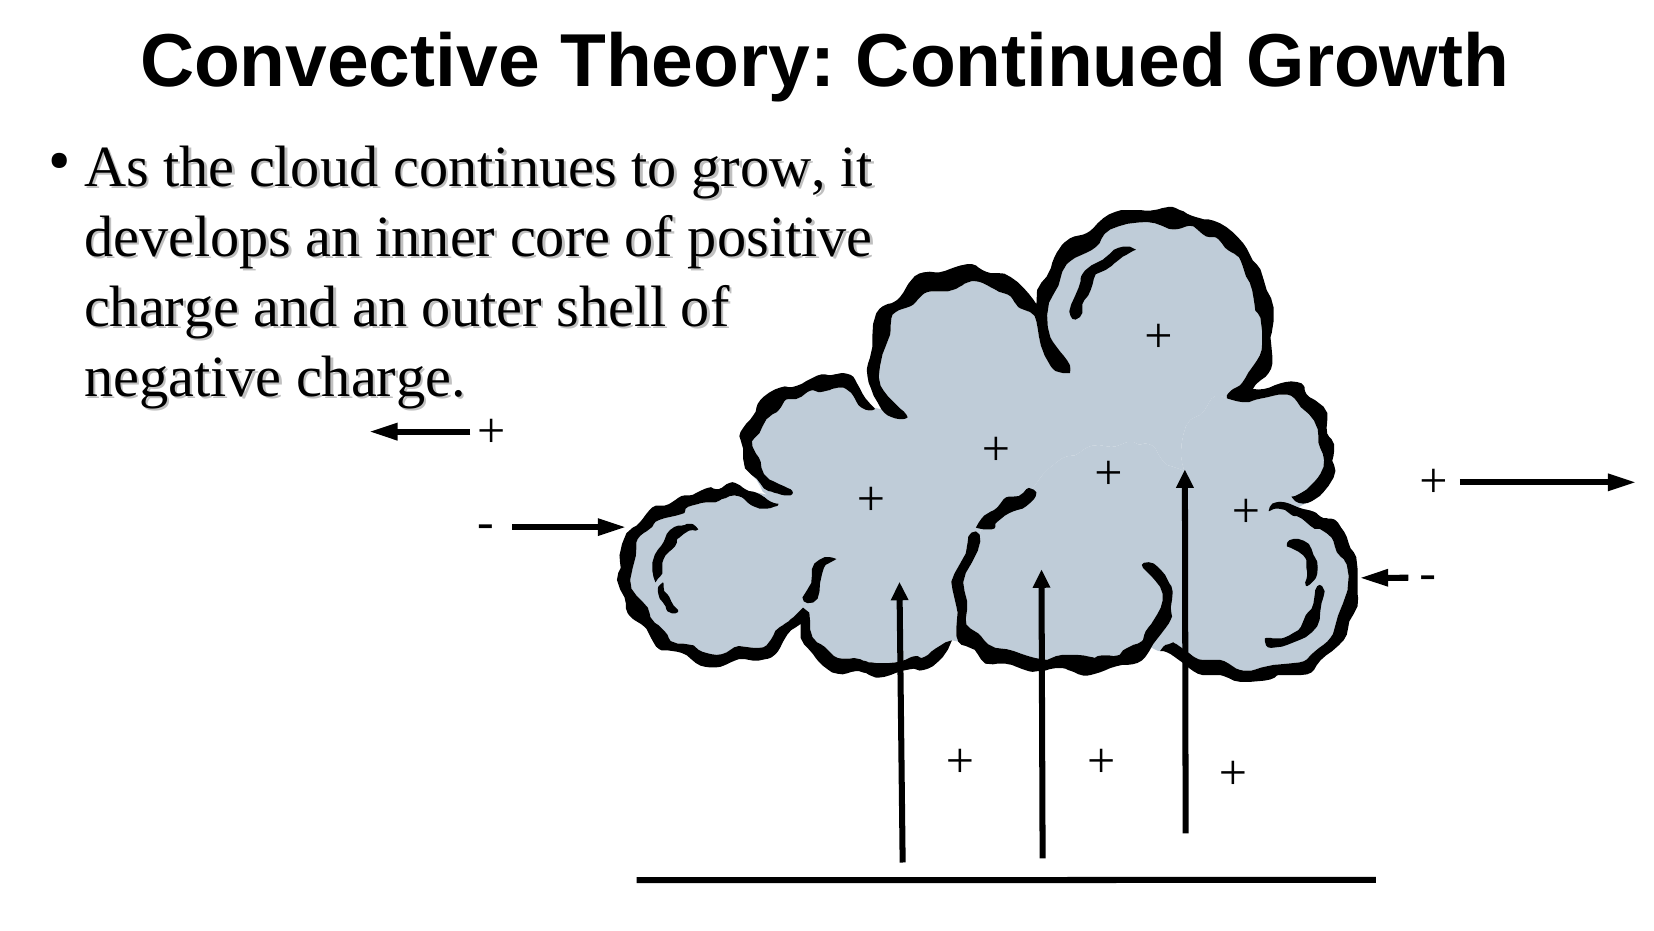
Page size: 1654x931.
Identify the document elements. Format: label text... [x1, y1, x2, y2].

text_box + [842, 457, 918, 533]
text_box + [931, 719, 994, 796]
text_box As the cloud continues to grow, it develops an inner core of positive charge and an outer shell of negative charge. [10, 120, 912, 416]
text_box + [1217, 469, 1268, 546]
text_box + [967, 407, 1043, 483]
text_box + [1203, 732, 1292, 808]
text_box + - [1404, 440, 1530, 608]
text_box + [1079, 432, 1143, 508]
text_box + [1072, 719, 1148, 796]
text_box + [1129, 294, 1205, 371]
picture [611, 203, 1362, 686]
text_box + - [462, 389, 638, 557]
title Convective Theory: Continued Growth [0, 5, 1654, 107]
